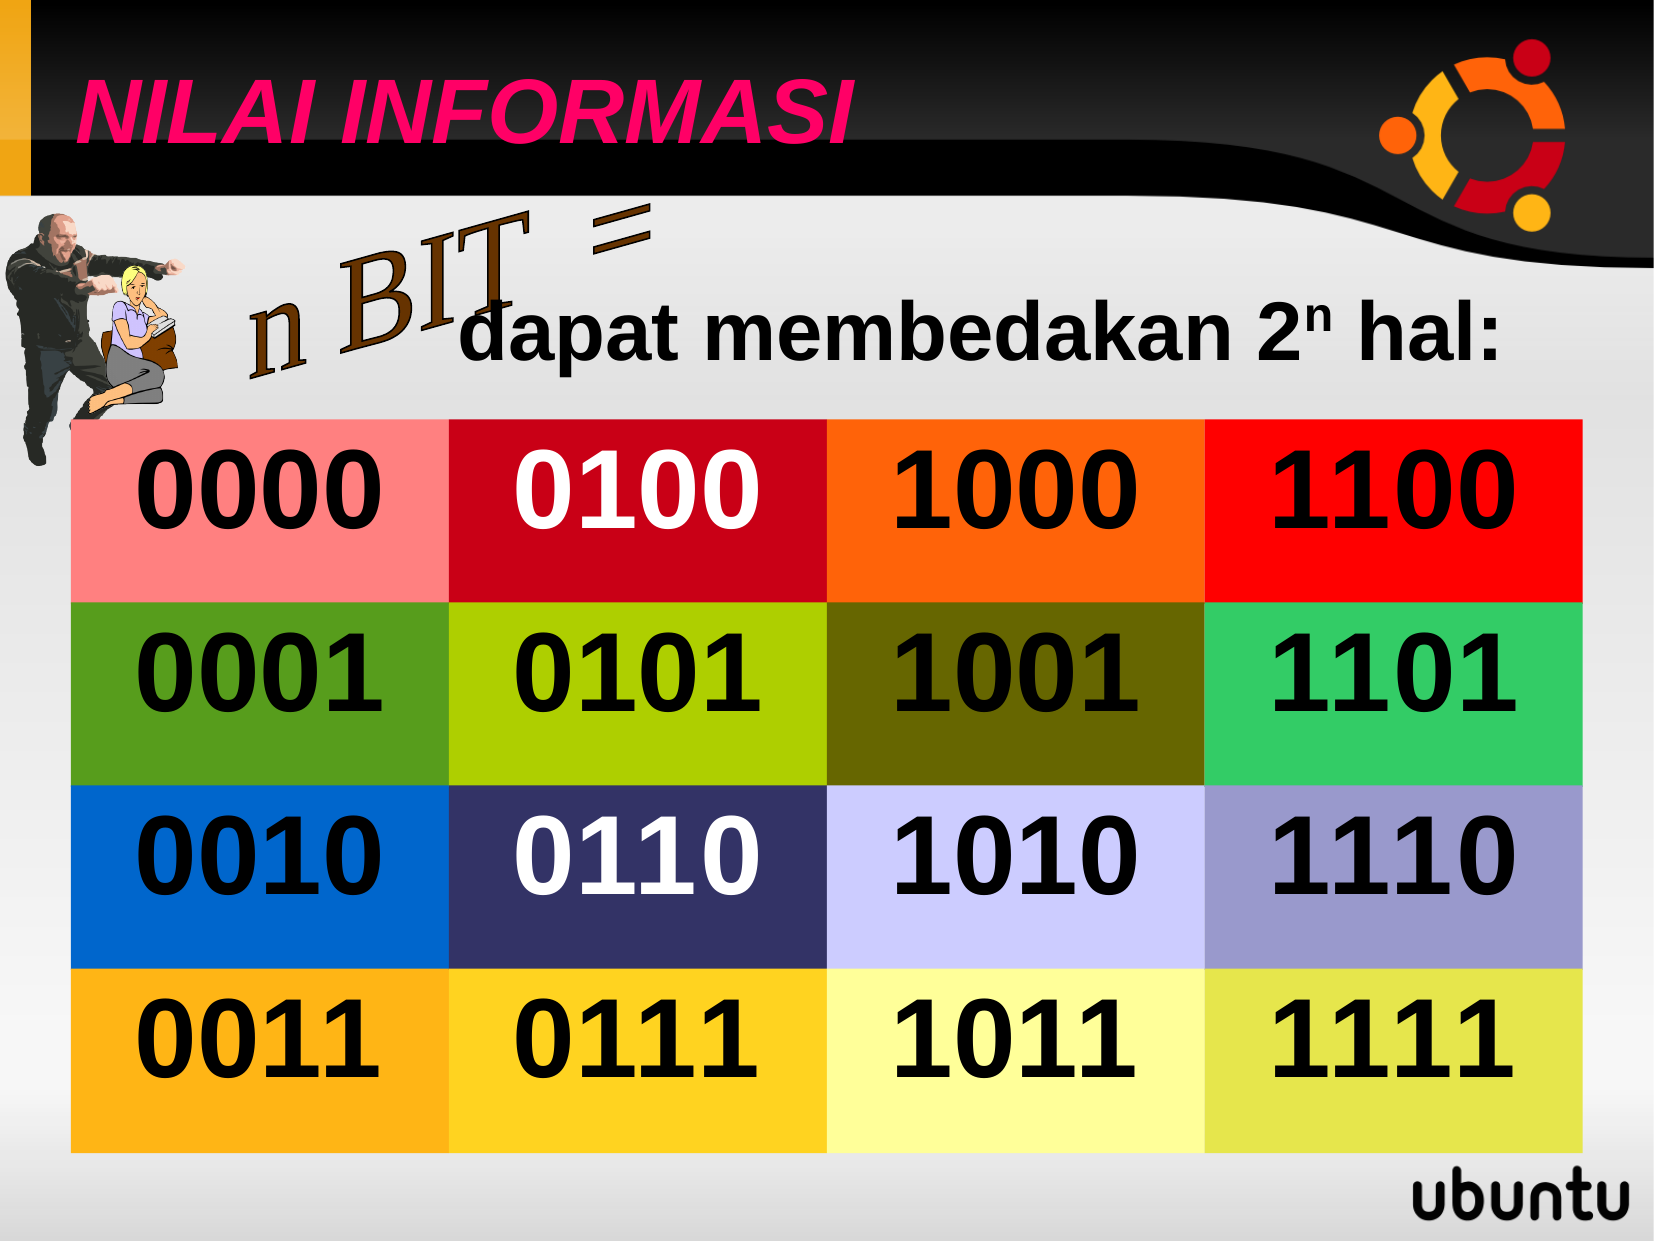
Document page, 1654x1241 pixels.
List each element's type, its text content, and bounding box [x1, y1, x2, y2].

text_box 0100 [448, 419, 826, 602]
text_box 1001 [826, 602, 1204, 785]
text_box 1010 [826, 785, 1204, 968]
text_box n BIT = [250, 303, 306, 379]
text_box 1110 [1204, 785, 1583, 968]
text_box 1100 [1204, 419, 1583, 602]
text_box n BIT = [593, 231, 650, 254]
title NILAI INFORMASI [60, 18, 1625, 206]
picture [0, 0, 1654, 1241]
text_box dapat membedakan 2n hal: [442, 277, 1625, 419]
text_box 1011 [826, 968, 1204, 1154]
text_box n BIT = [459, 211, 529, 277]
text_box n BIT = [340, 251, 412, 354]
text_box 1111 [1204, 968, 1583, 1154]
text_box 1000 [826, 419, 1204, 602]
text_box 0011 [70, 968, 448, 1154]
text_box 0111 [448, 968, 826, 1154]
text_box 1101 [1204, 602, 1583, 785]
text_box 0010 [70, 785, 448, 968]
text_box 0000 [70, 419, 448, 602]
text_box n BIT = [593, 204, 650, 227]
text_box n BIT = [421, 232, 453, 331]
text_box 0001 [70, 602, 448, 785]
text_box 0110 [448, 785, 826, 968]
text_box 0101 [448, 602, 826, 785]
